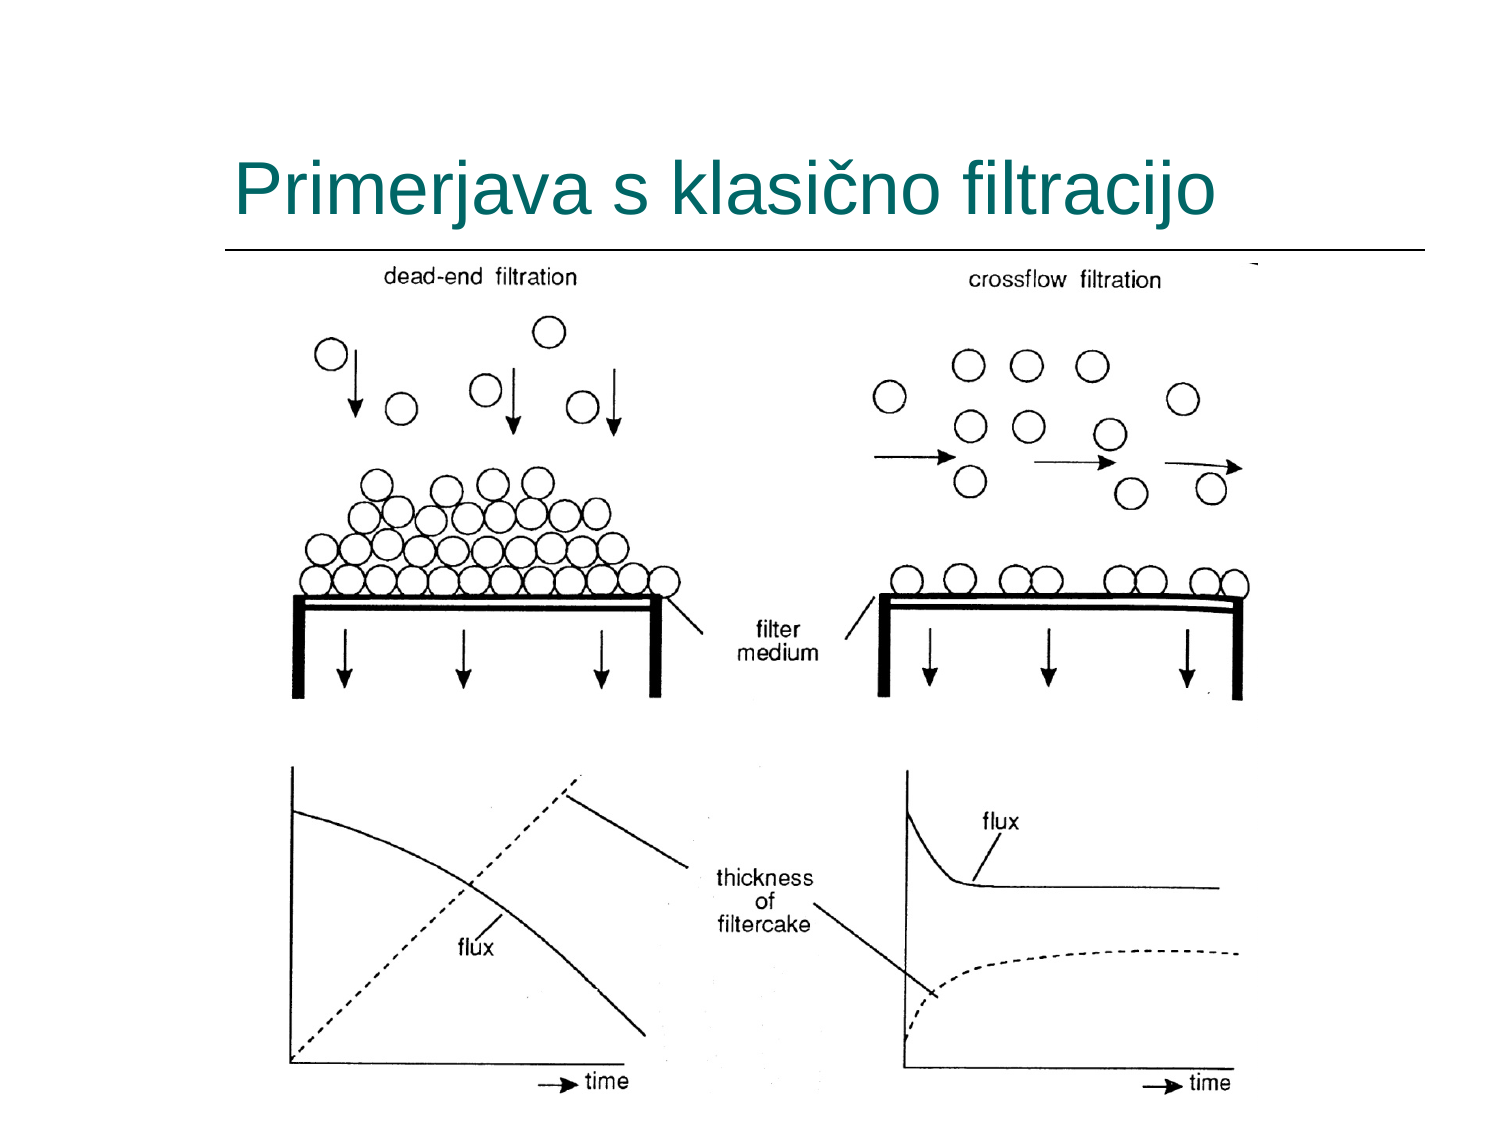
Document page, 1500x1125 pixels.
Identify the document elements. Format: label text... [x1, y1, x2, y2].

title Primerjava s klasično filtracijo [218, 49, 1454, 237]
picture [289, 263, 1258, 1100]
